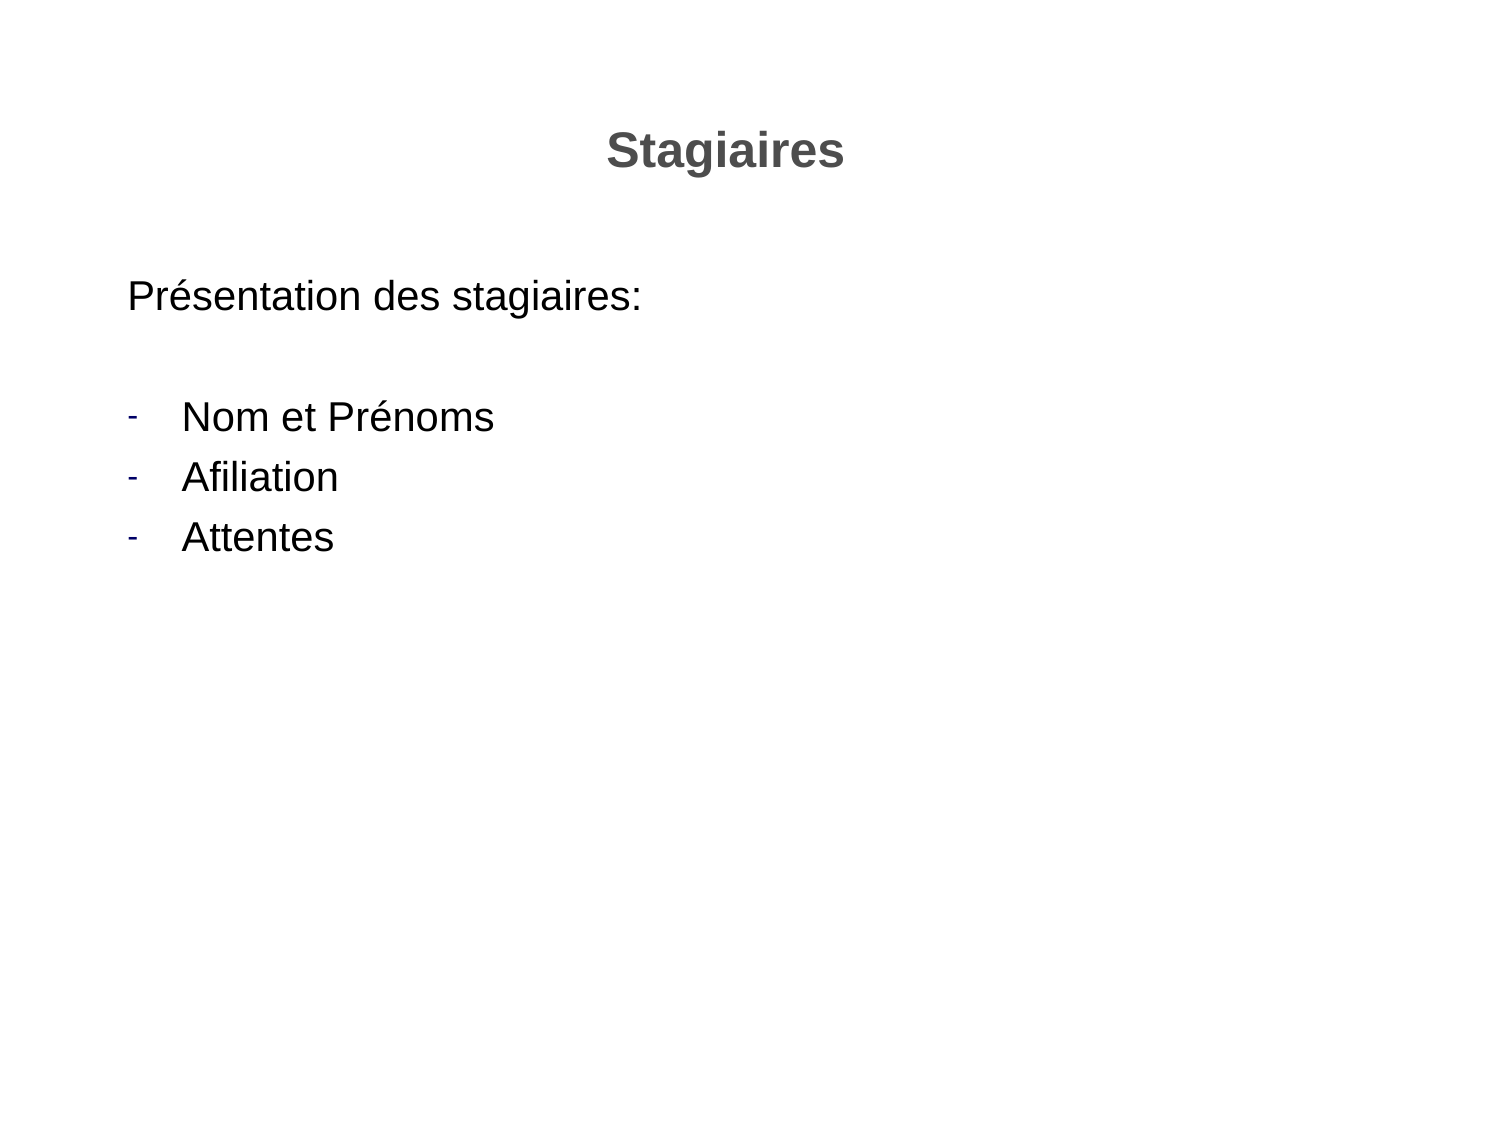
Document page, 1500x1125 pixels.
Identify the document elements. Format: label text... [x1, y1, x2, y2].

list Présentation des stagiaires: Nom et Prénoms Afiliation Attentes [112, 265, 1388, 575]
title Stagiaires [88, 115, 1364, 188]
